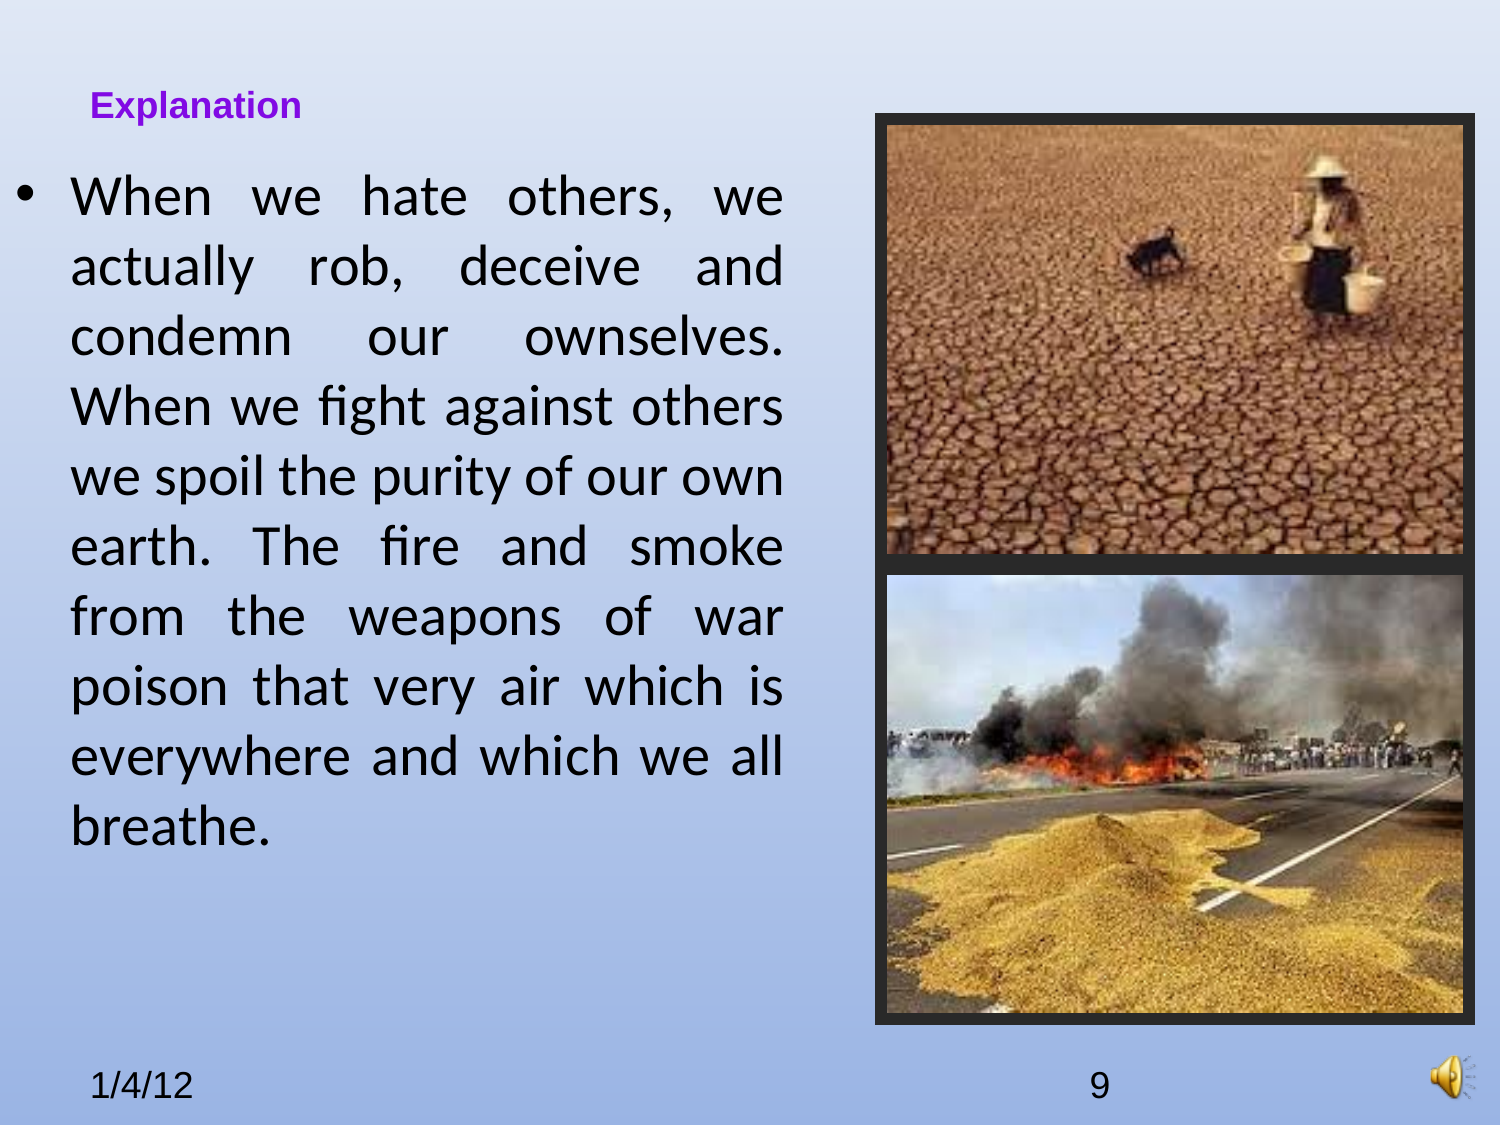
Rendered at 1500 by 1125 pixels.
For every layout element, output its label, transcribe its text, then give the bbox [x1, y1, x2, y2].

picture [1429, 1054, 1480, 1105]
text_box Explanation [74, 45, 815, 163]
picture [887, 575, 1463, 1013]
picture [887, 125, 1463, 554]
text_box When we hate others, we actually rob, deceive and condemn our ownselves. When we fight against others we spoil the purity of our own earth. The fire and smoke from the weapons of war poison that very air which is everywhere and which we all breathe. [0, 149, 801, 1005]
